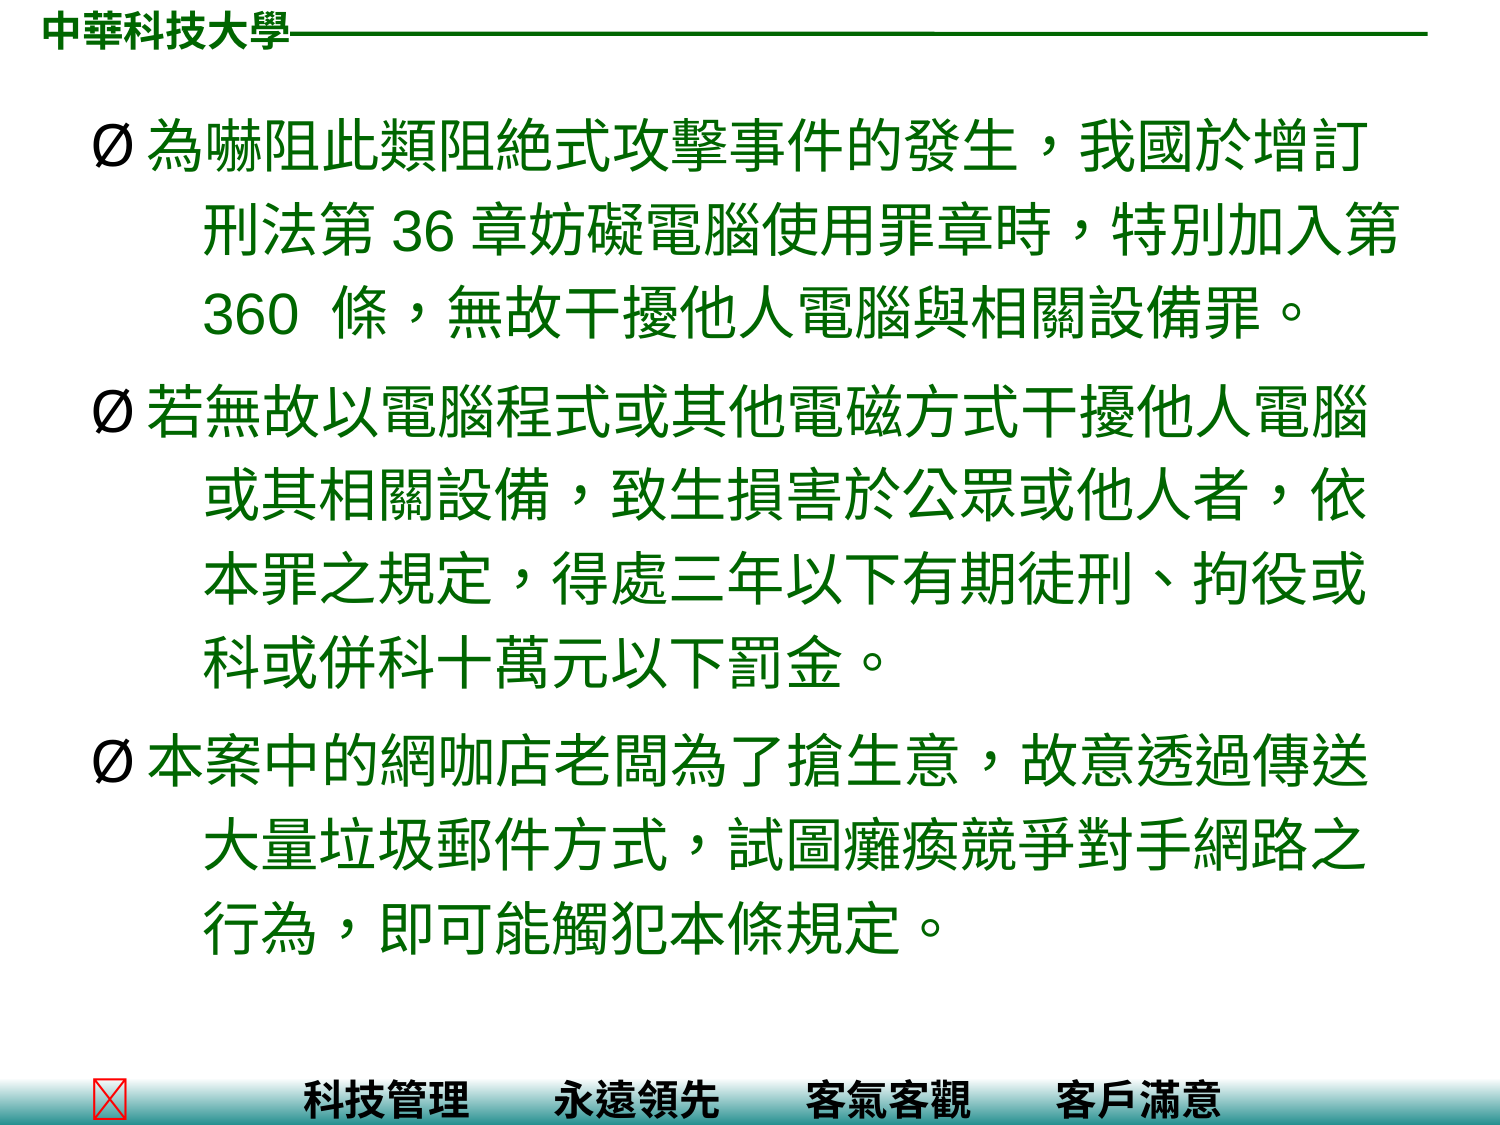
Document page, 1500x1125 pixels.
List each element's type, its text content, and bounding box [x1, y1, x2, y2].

list 為嚇阻此類阻絶式攻擊事件的發生，我國於增訂刑法第36章妨礙電腦使用罪章時，特別加入第 360 條，無故干擾他人電腦與相關設備罪。 若無故以電腦程式或其他電磁方式干擾他人電腦或其相關設備，致生損害於公眾或他人者，依本罪之規定，得處三年以下有期徒刑、拘役或科或併科十萬元以下罰金。 本案中的網咖店老闆為了搶生意，故意透過傳送大量垃圾郵件方式，試圖癱瘓競爭對手網路之行為，即可能觸犯本條規定。 [75, 87, 1426, 1088]
